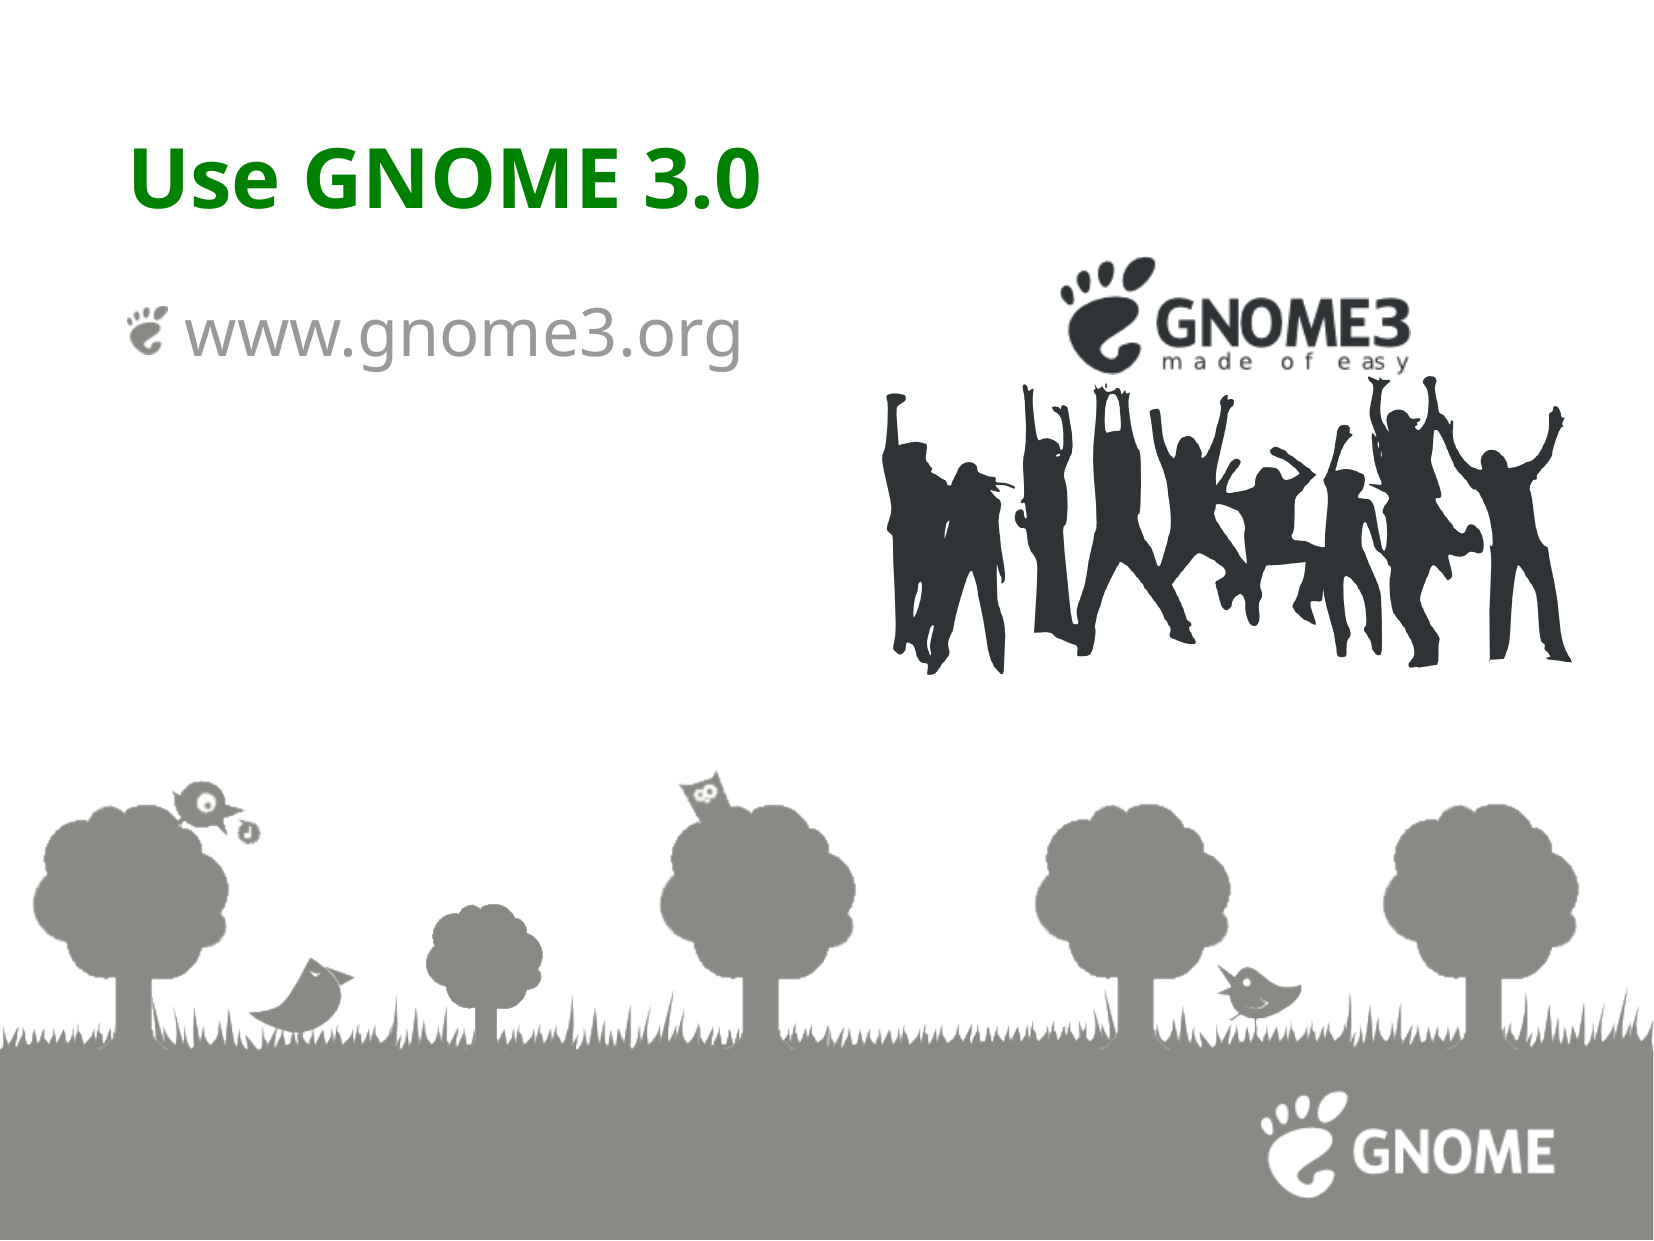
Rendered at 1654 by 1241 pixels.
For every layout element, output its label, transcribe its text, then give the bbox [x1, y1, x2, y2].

text_box Use GNOME 3.0 [112, 112, 1276, 239]
picture [0, 0, 1654, 1240]
text_box www.gnome3.org [112, 277, 1426, 826]
